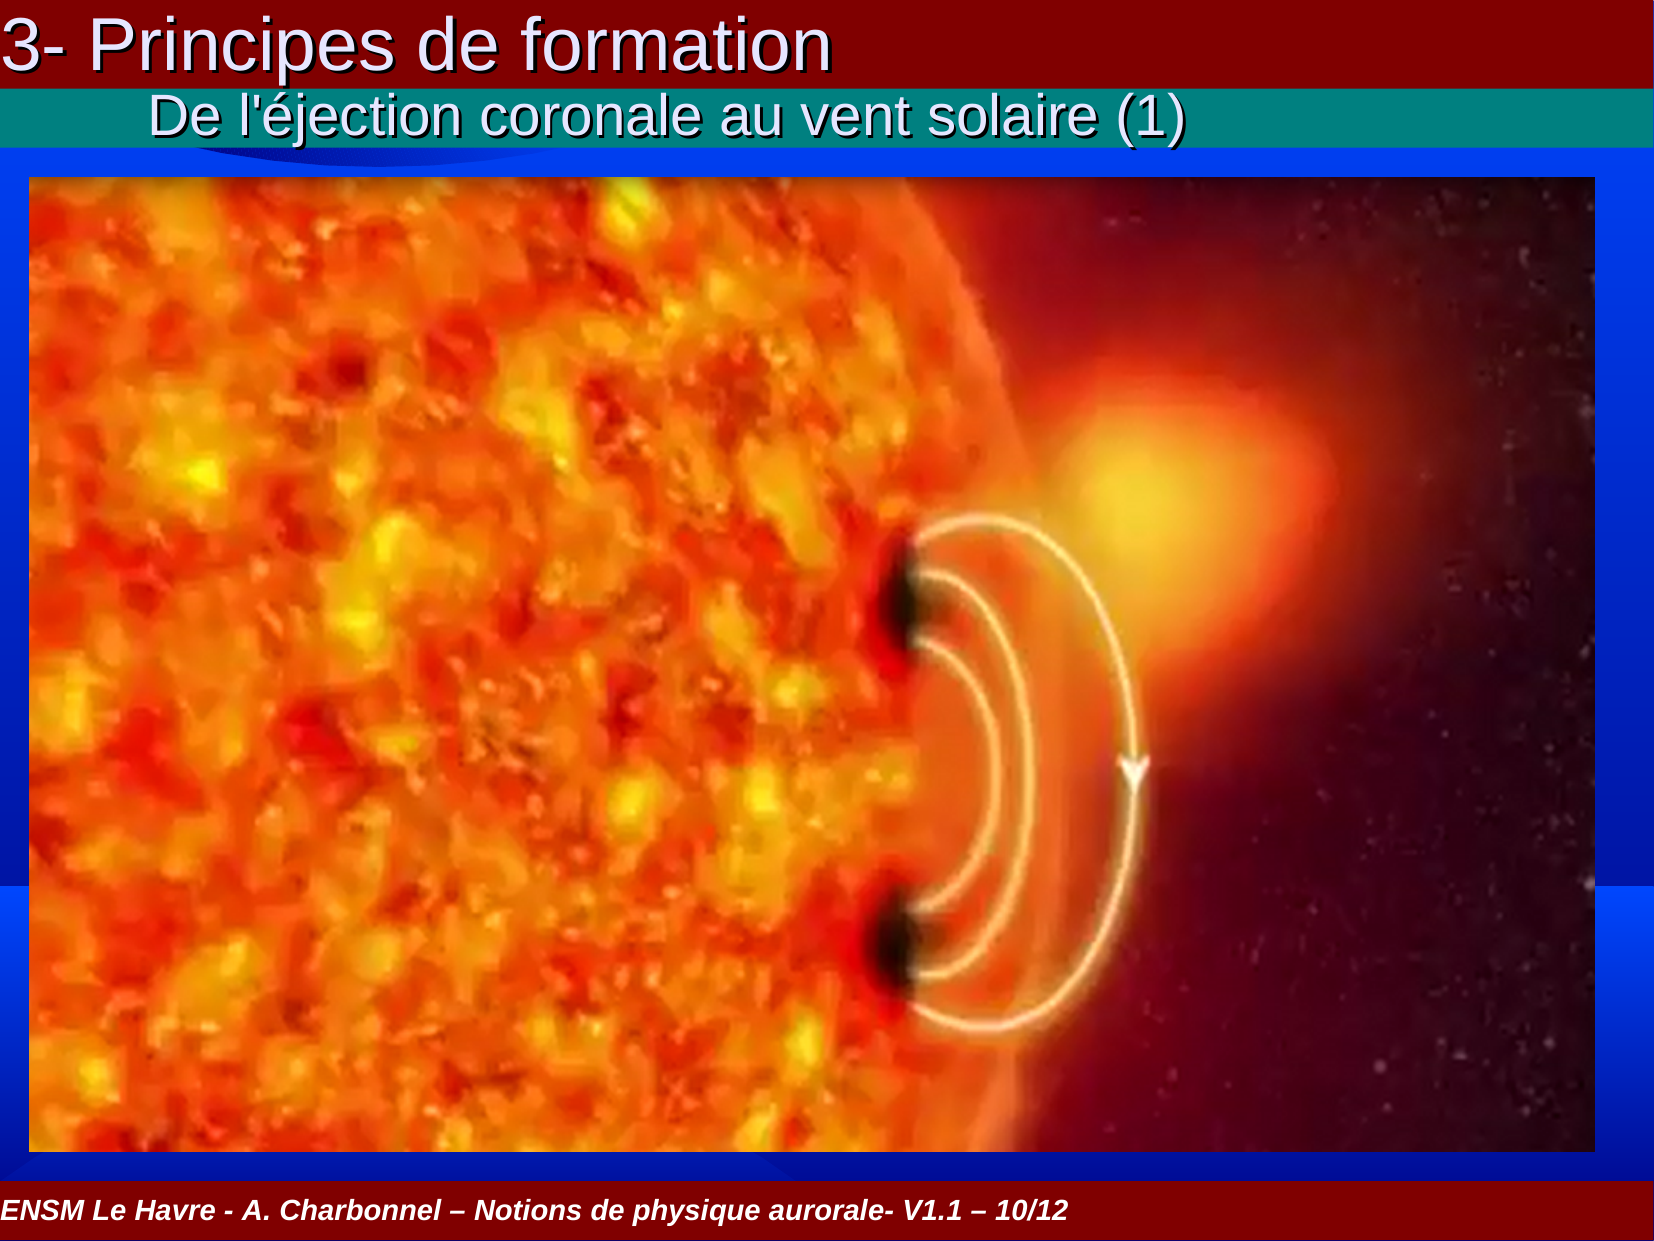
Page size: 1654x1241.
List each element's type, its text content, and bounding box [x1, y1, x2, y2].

title 3- Principes de formation [0, 0, 1654, 89]
title De l'éjection coronale au vent solaire (1) [0, 89, 1654, 148]
text_box ENSM Le Havre - A. Charbonnel – Notions de physique aurorale- V1.1 – 10/12 [0, 1181, 1654, 1241]
picture [29, 177, 1595, 1152]
